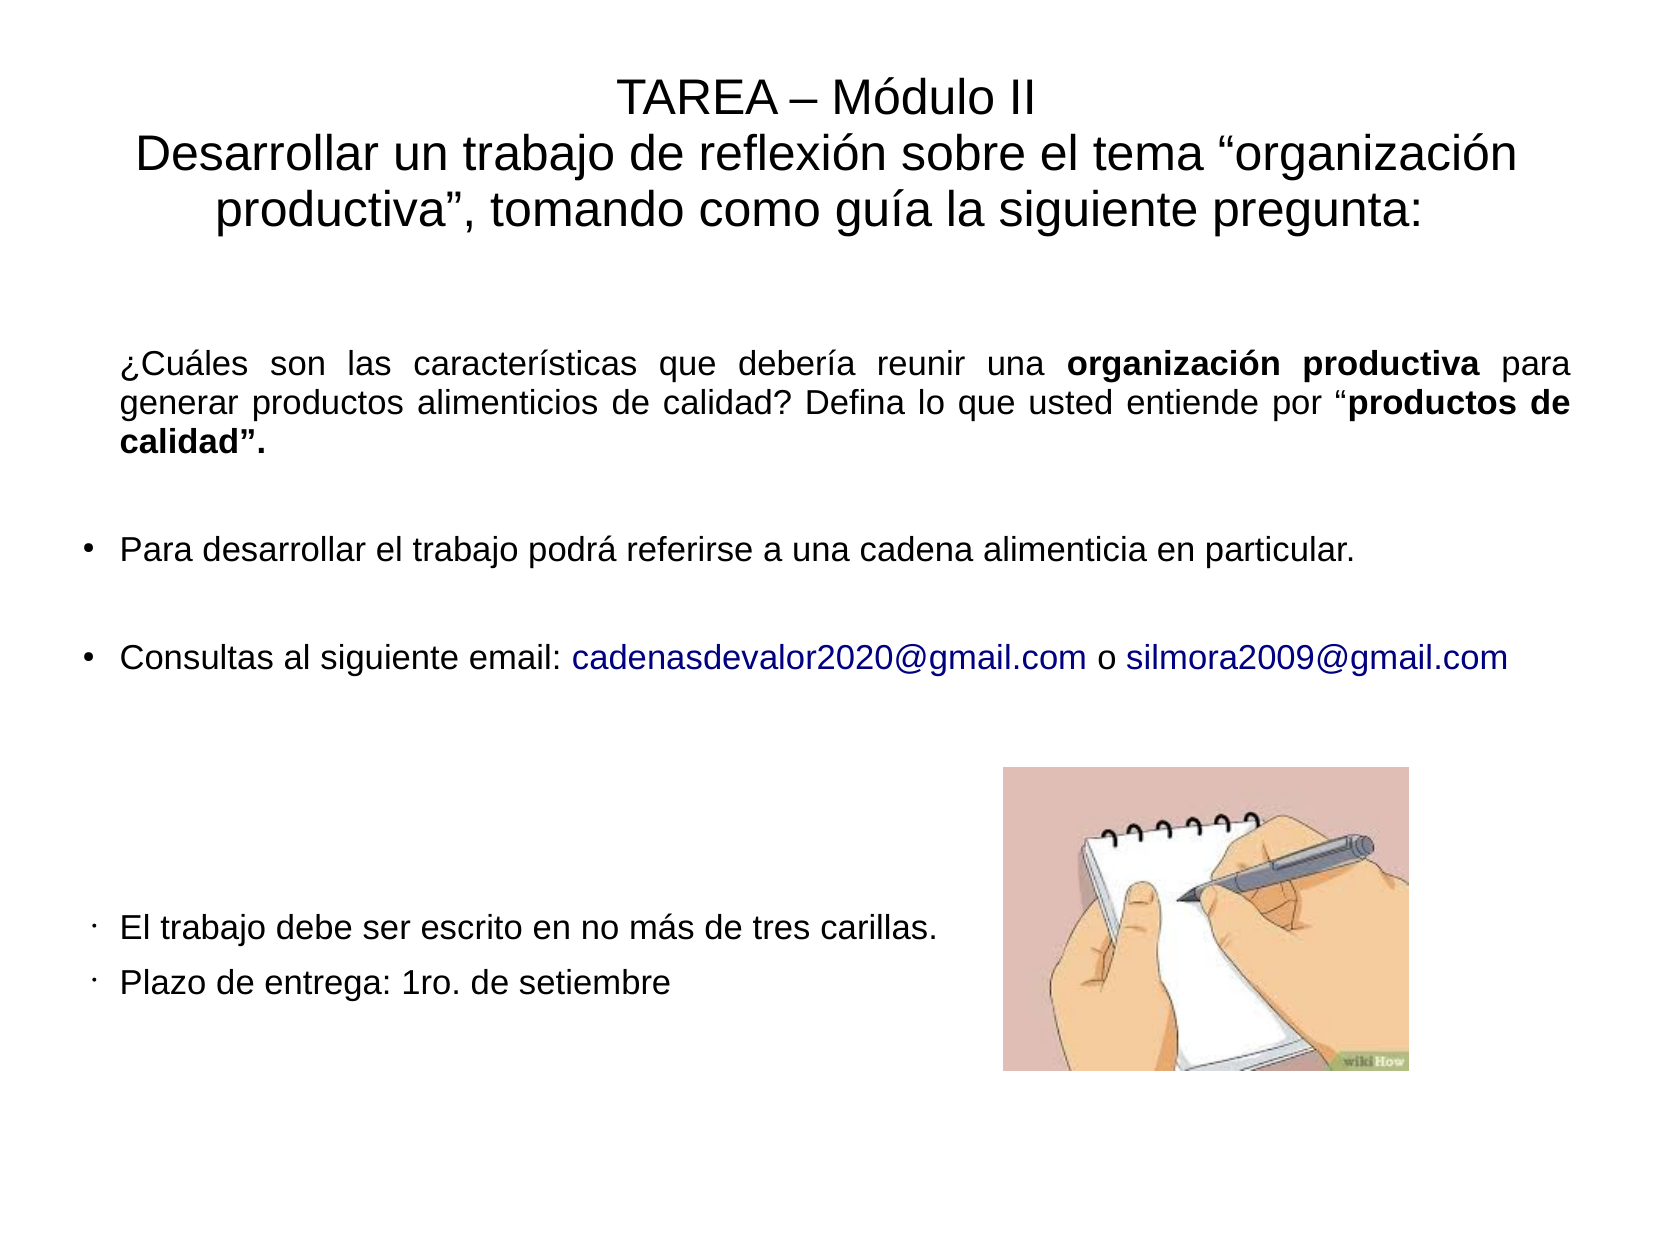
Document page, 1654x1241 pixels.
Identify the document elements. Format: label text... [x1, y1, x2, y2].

list ¿Cuáles son las características que debería reunir una organización productiva para generar productos alimenticios de calidad? Defina lo que usted entiende por “productos de calidad”. Para desarrollar el trabajo podrá referirse a una cadena alimenticia en particular. Consultas al siguiente email: cadenasdevalor2020@gmail.com o silmora2009@gmail.com El trabajo debe ser escrito en no más de tres carillas. Plazo de entrega: 1ro. de setiembre [82, 290, 1571, 1010]
picture [1003, 767, 1409, 1071]
title TAREA – Módulo II Desarrollar un trabajo de reflexión sobre el tema “organización productiva”, tomando como guía la siguiente pregunta: [82, 49, 1571, 257]
